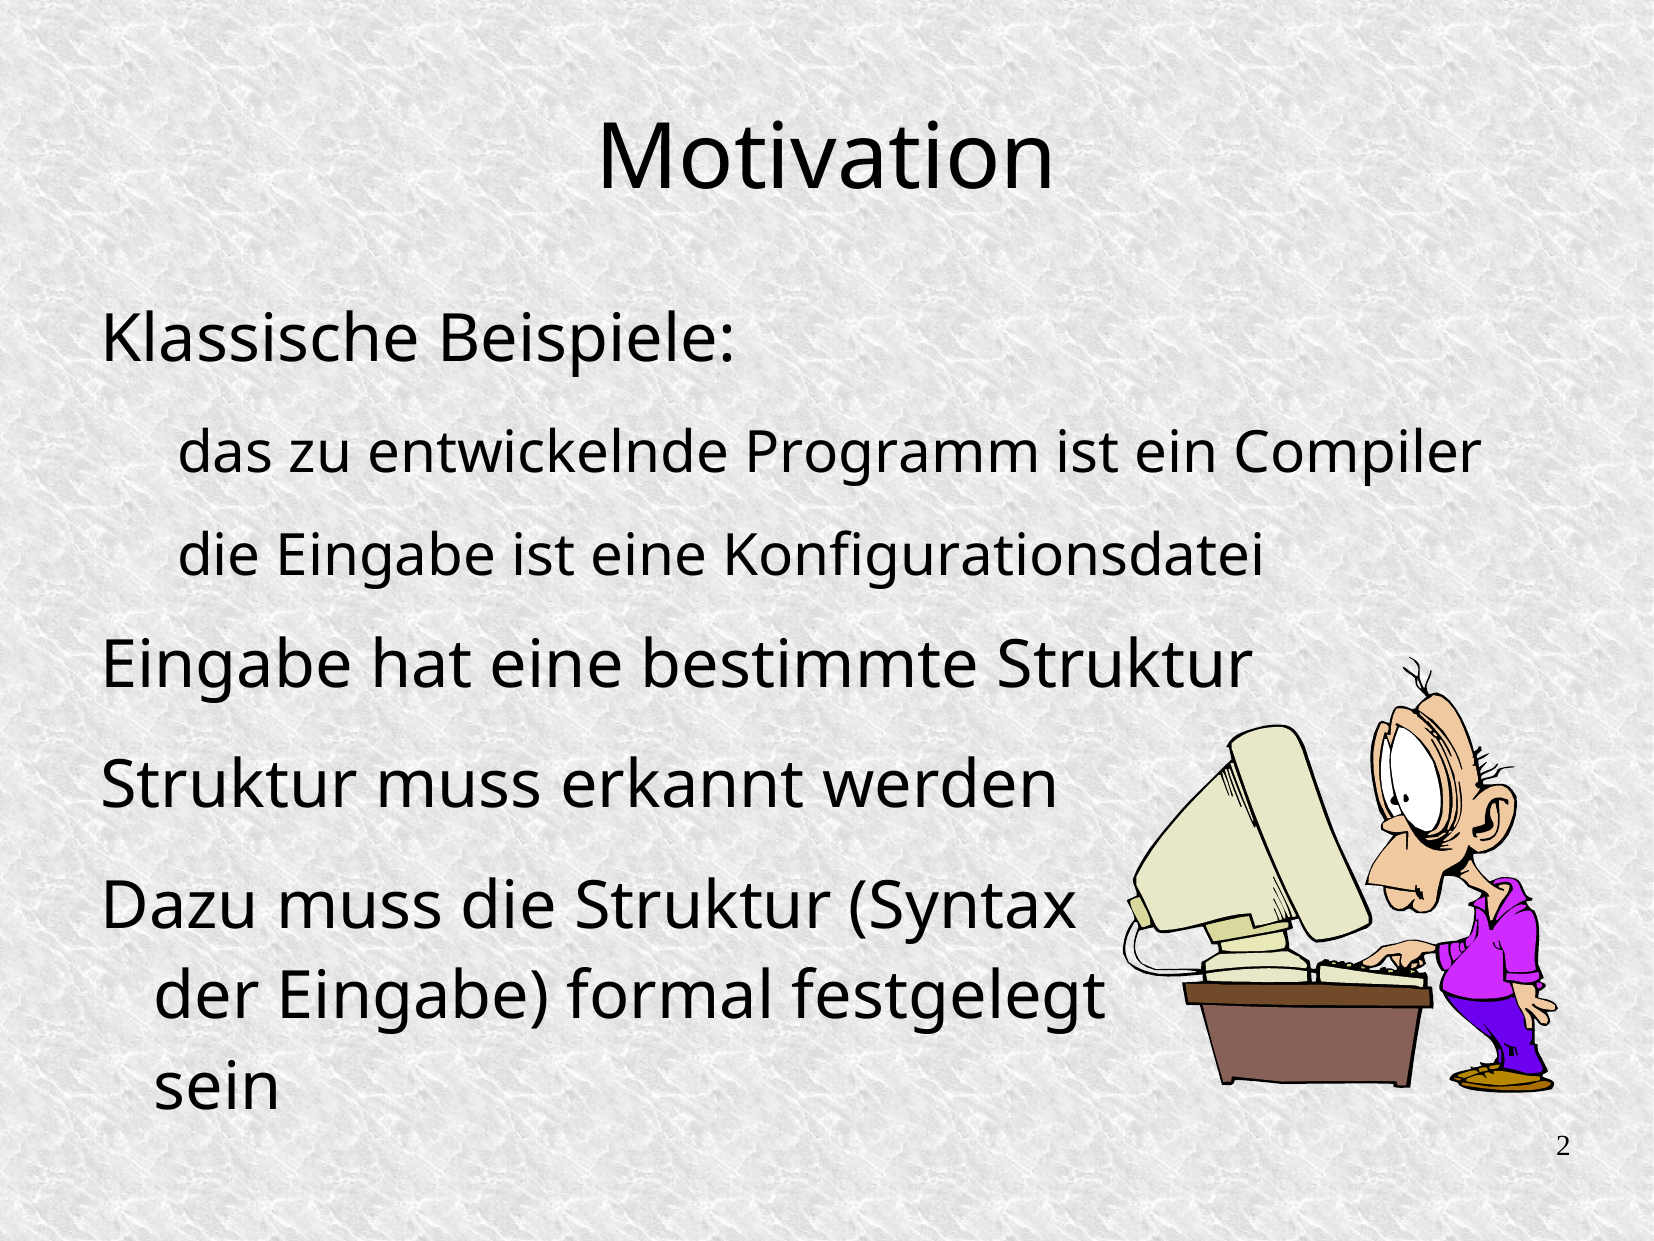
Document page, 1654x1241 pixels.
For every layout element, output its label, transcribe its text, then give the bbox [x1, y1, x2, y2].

picture [0, 0, 1654, 1241]
list Klassische Beispiele: das zu entwickelnde Programm ist ein Compiler die Eingabe ist eine Konfigurationsdatei Eingabe hat eine bestimmte Struktur Struktur muss erkannt werden Dazu muss die Struktur (Syntax der Eingabe) formal festgelegt sein [82, 290, 1571, 1109]
title Motivation [82, 49, 1571, 257]
